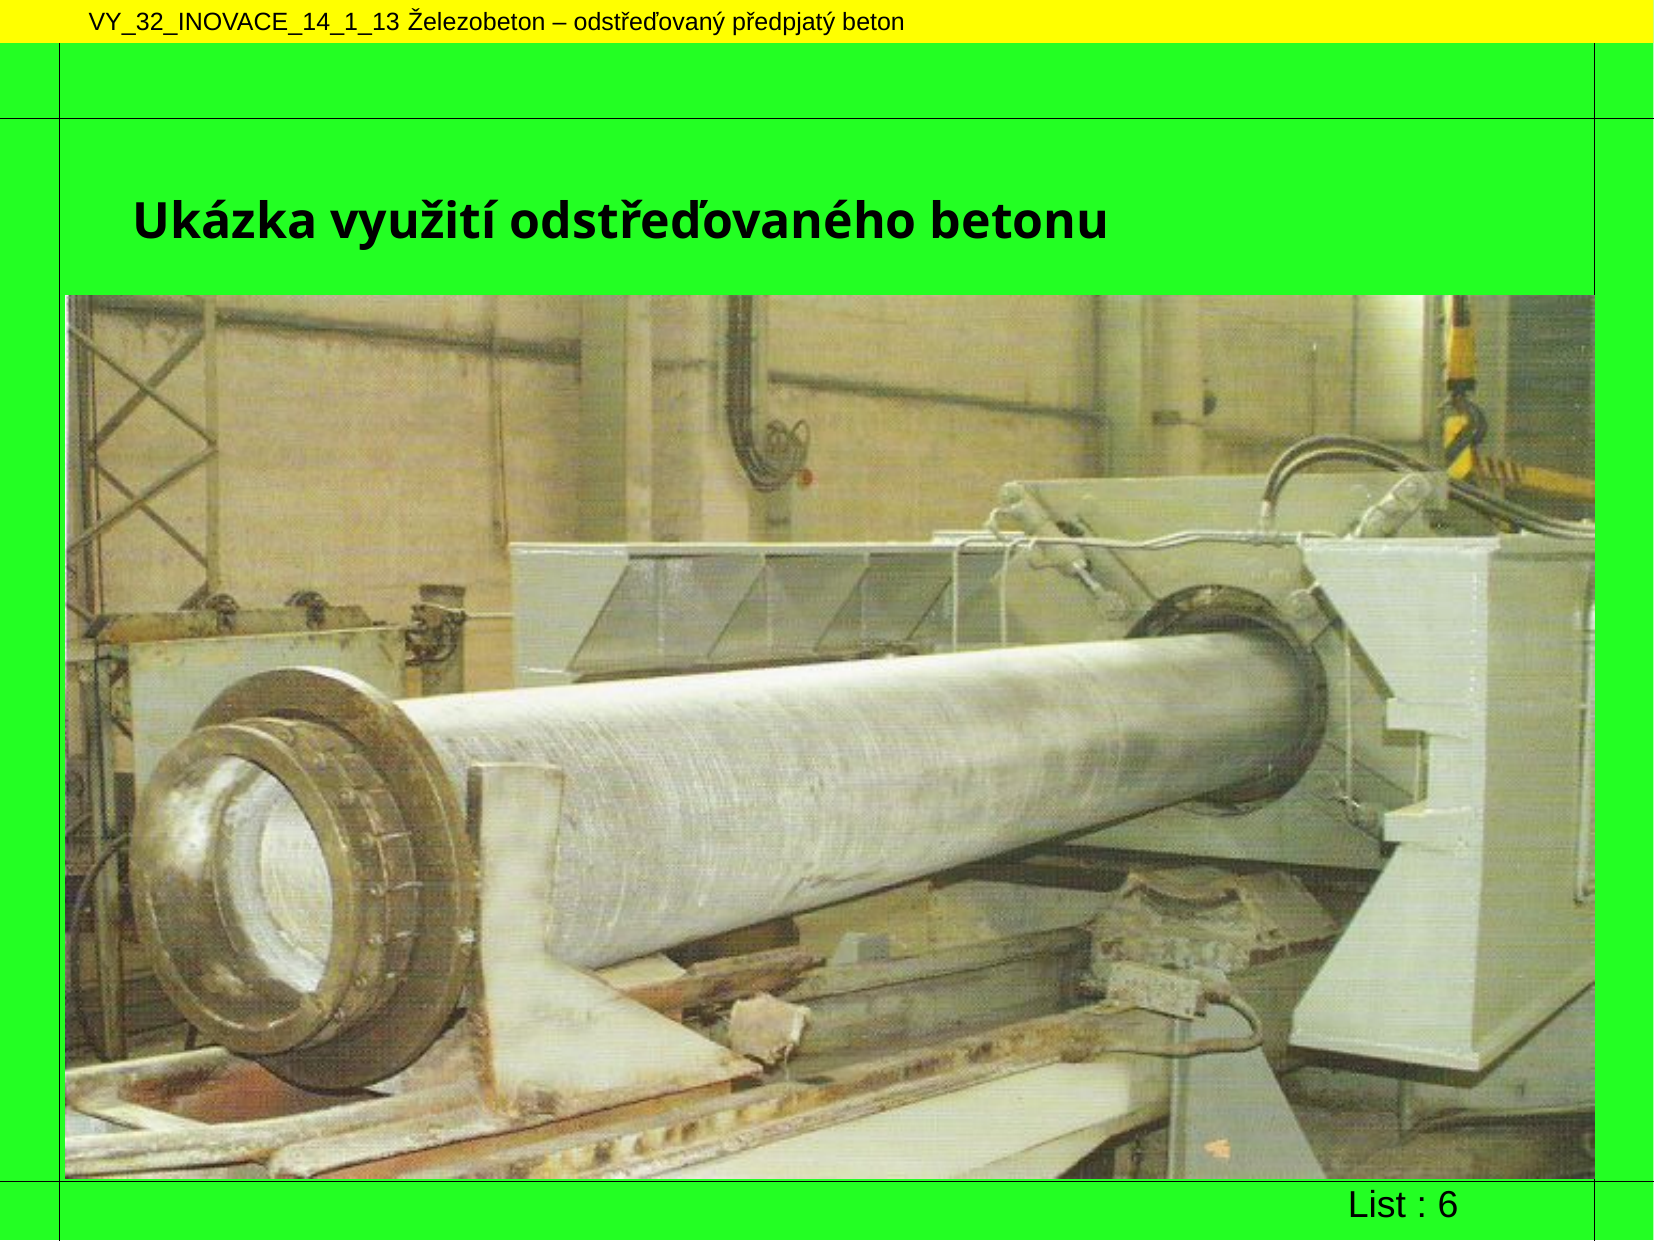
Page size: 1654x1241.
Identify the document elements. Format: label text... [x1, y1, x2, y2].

text_box VY_32_INOVACE_14_1_13 Železobeton – odstřeďovaný předpjatý beton [0, 0, 1654, 43]
picture [65, 295, 1595, 1179]
text_box Ukázka využití odstřeďovaného betonu [118, 177, 1418, 259]
text_box List : <číslo> [1357, 1176, 1599, 1241]
